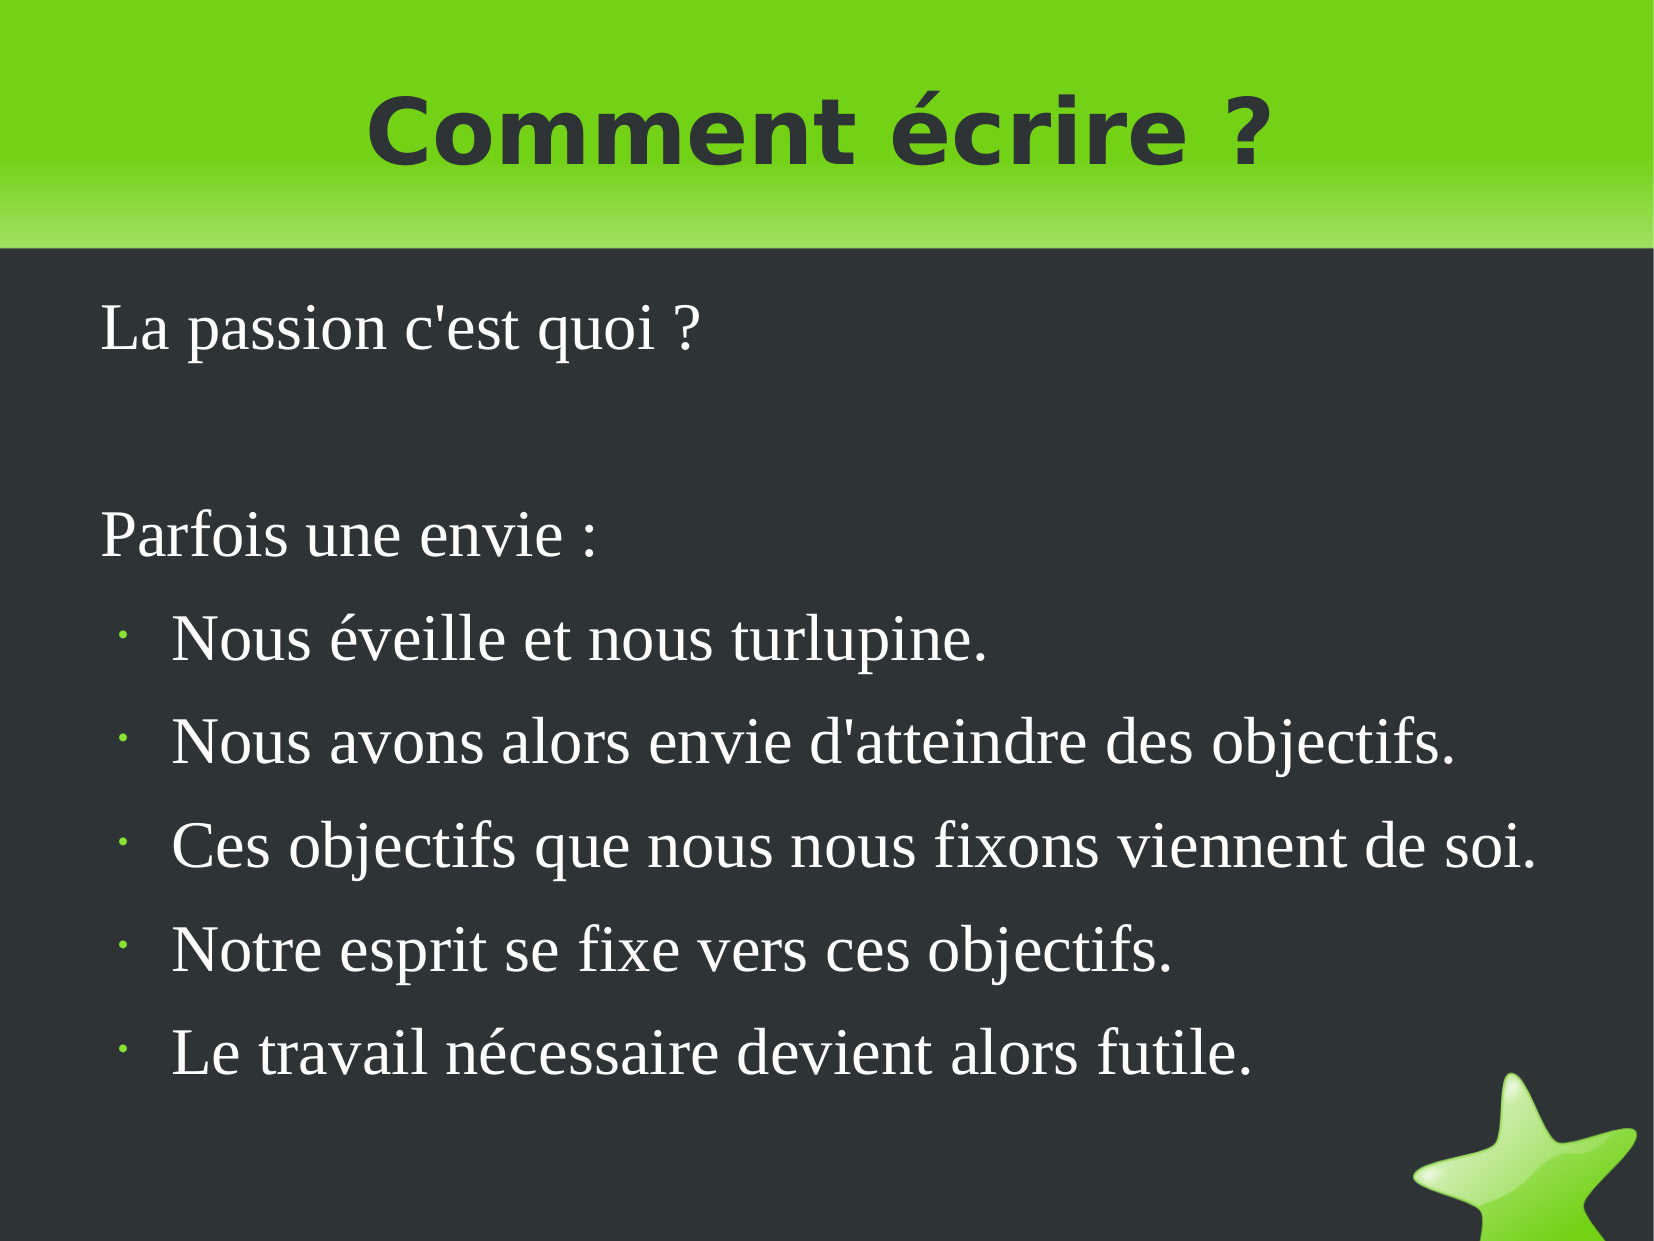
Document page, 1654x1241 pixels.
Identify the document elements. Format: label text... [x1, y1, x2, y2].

list La passion c'est quoi ? Parfois une envie : Nous éveille et nous turlupine. Nous avons alors envie d'atteindre des objectifs. Ces objectifs que nous nous fixons viennent de soi. Notre esprit se fixe vers ces objectifs. Le travail nécessaire devient alors futile. [82, 290, 1571, 1144]
title Comment écrire ? [76, 36, 1565, 229]
picture [0, 0, 1654, 1241]
